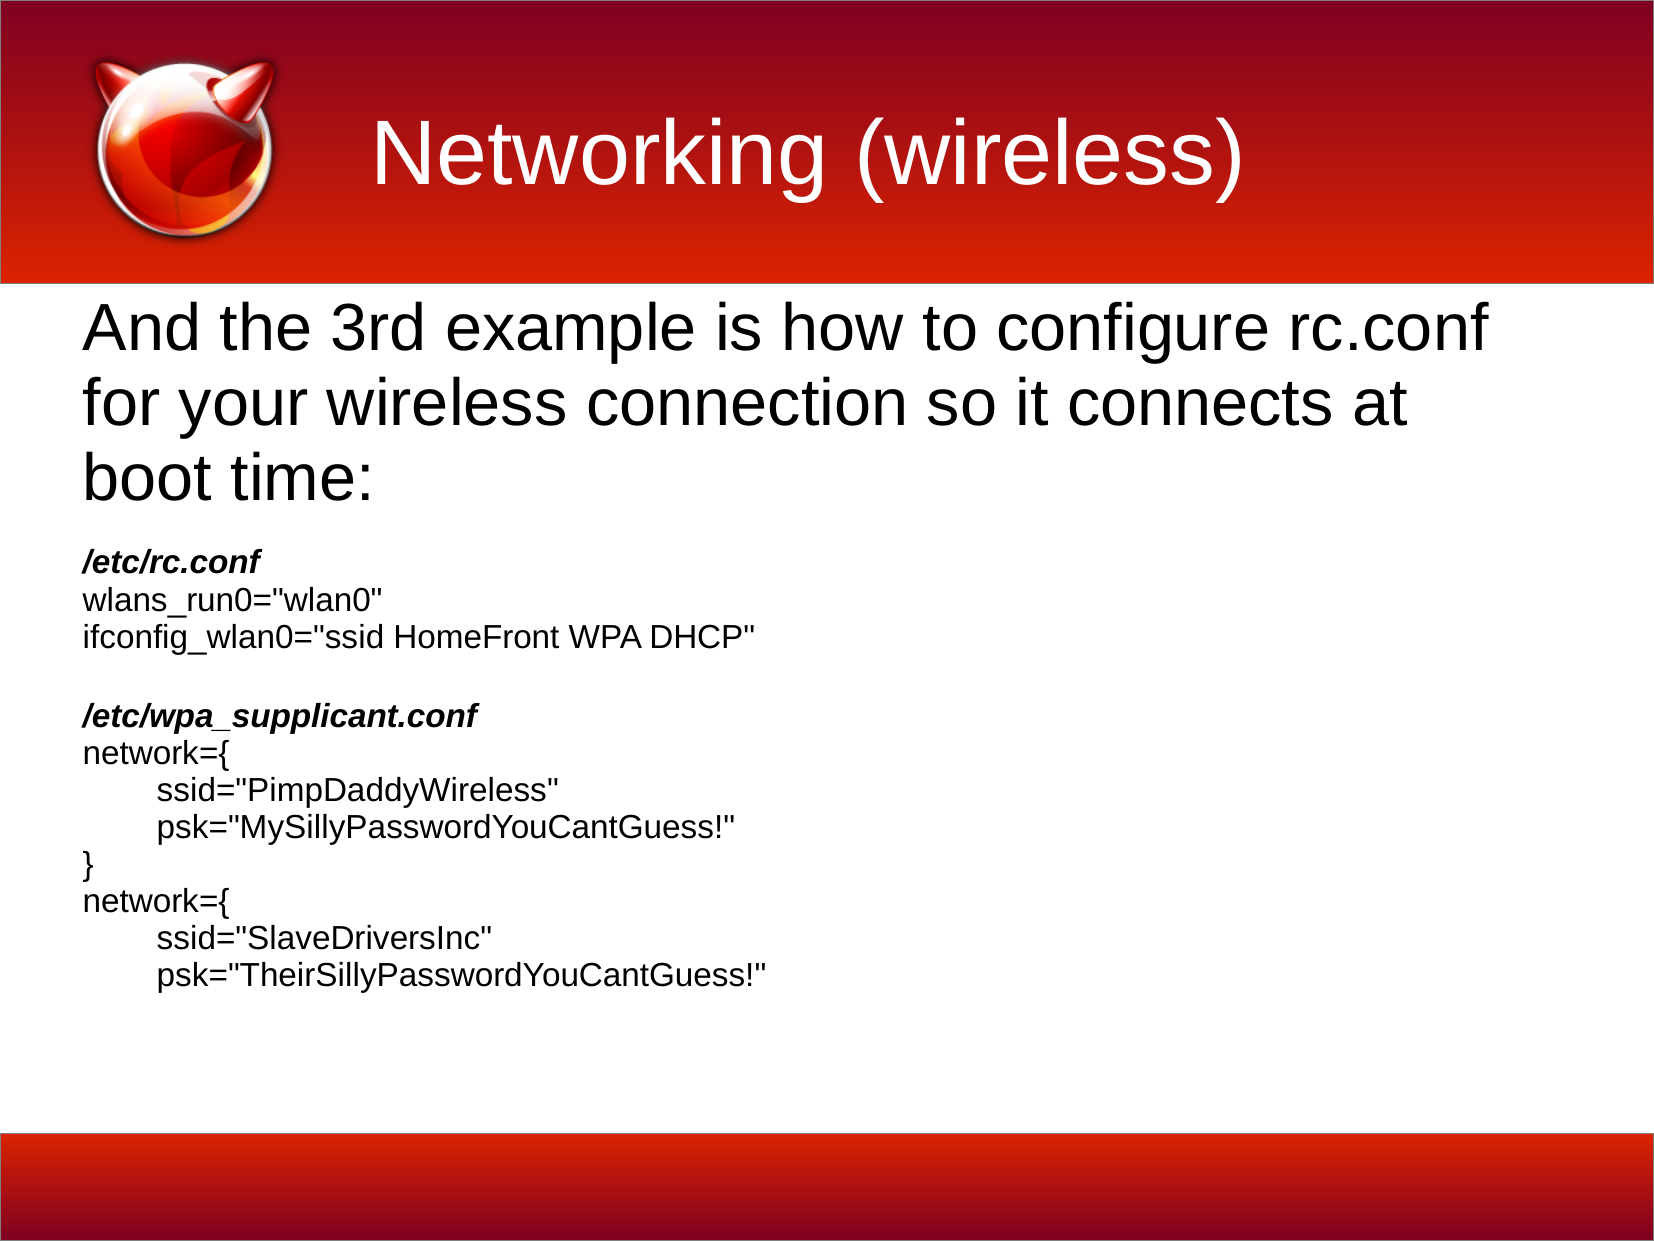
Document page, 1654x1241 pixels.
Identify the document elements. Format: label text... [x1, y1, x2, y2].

title Networking (wireless) [82, 49, 1536, 257]
list And the 3rd example is how to configure rc.conf for your wireless connection so it connects at boot time: /etc/rc.conf wlans_run0="wlan0" ifconfig_wlan0="ssid HomeFront WPA DHCP" /etc/wpa_supplicant.conf network={ ssid="PimpDaddyWireless" psk="MySillyPasswordYouCantGuess!" } network={ ssid="SlaveDriversInc" psk="TheirSillyPasswordYouCantGuess!" [82, 290, 1538, 1010]
